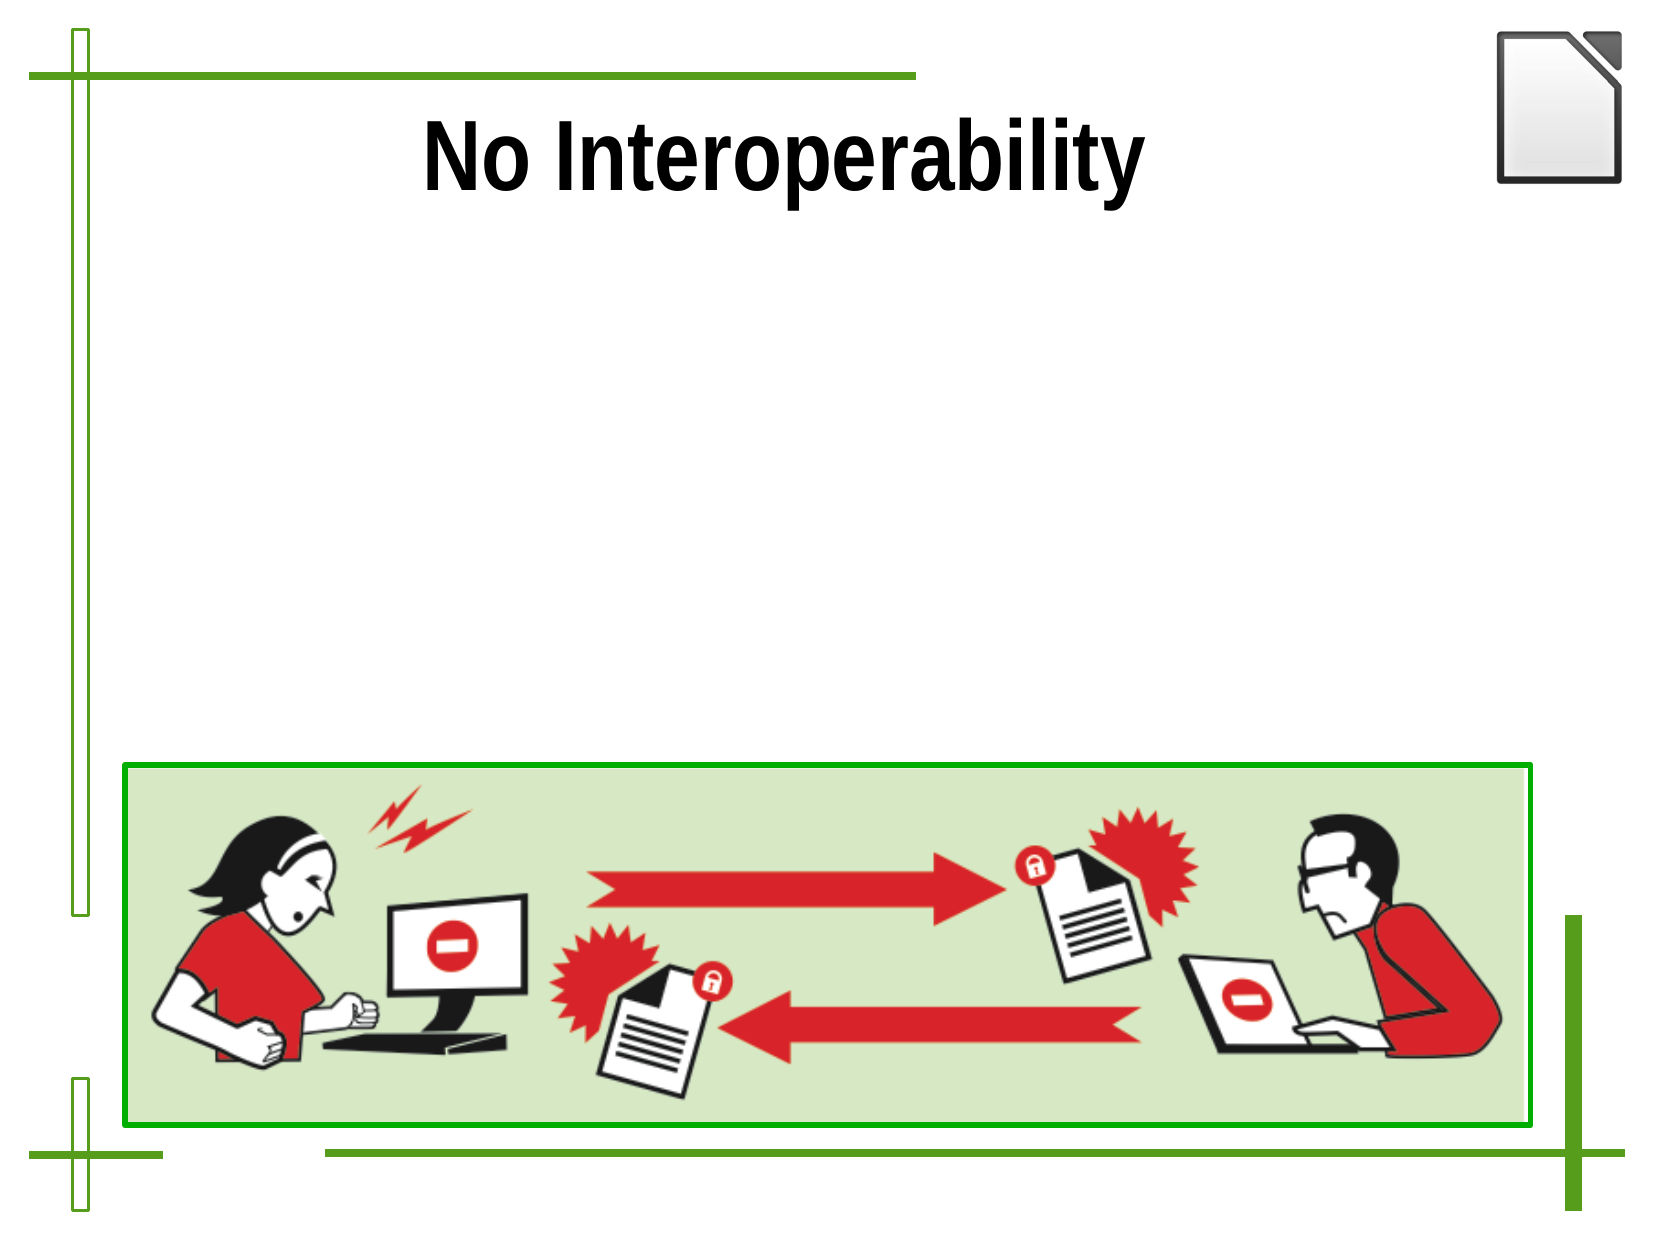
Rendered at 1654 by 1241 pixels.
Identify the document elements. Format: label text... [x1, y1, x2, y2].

picture [128, 767, 1528, 1123]
picture [1494, 29, 1624, 186]
title No Interoperability [122, 86, 1447, 223]
